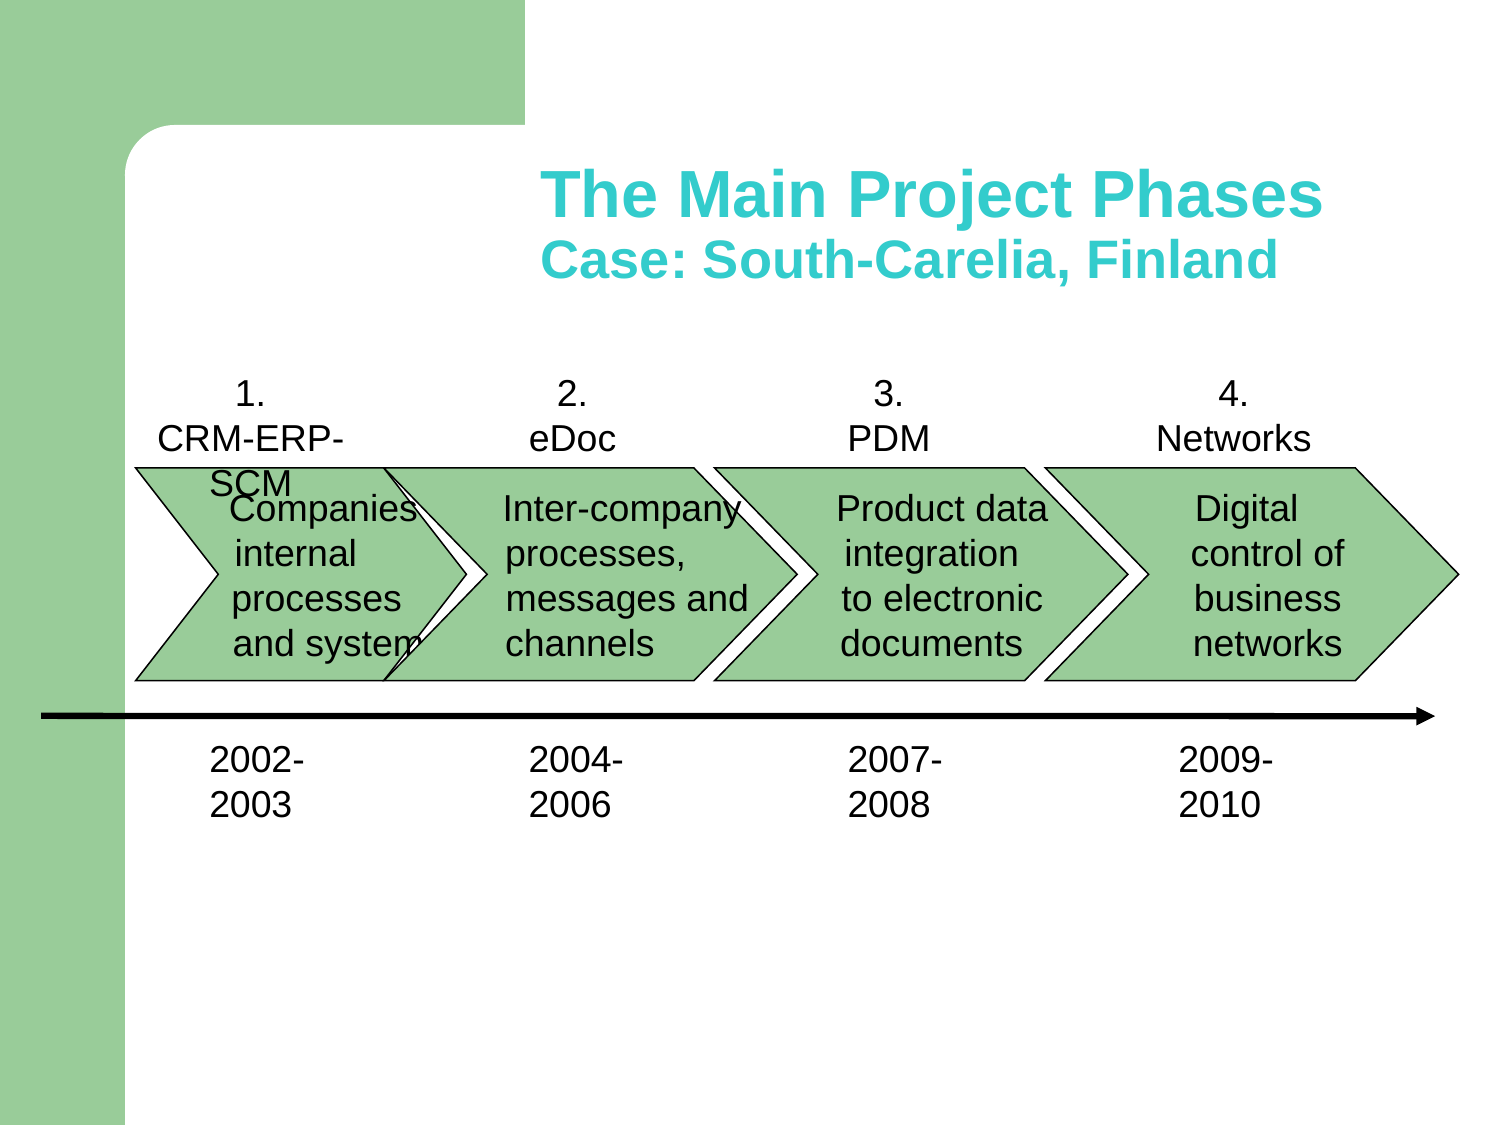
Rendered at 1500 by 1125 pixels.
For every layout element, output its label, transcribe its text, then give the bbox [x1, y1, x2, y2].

text_box Inter-company processes, messages and channels [383, 467, 798, 681]
text_box Companies’ internal processes and systems [135, 467, 467, 681]
text_box Digital control of business networks [1045, 467, 1459, 681]
text_box 2007-2008 [832, 727, 984, 834]
title The Main Project Phases Case: South-Carelia, Finland [525, 152, 1436, 299]
text_box 2. eDoc [514, 361, 632, 468]
text_box 2004-2006 [513, 727, 653, 834]
text_box 1. CRM-ERP-SCM [135, 361, 366, 513]
text_box Product data integration to electronic documents [714, 467, 1128, 681]
text_box 3. PDM [832, 361, 946, 468]
text_box 2009-2010 [1163, 727, 1314, 834]
text_box 2002- 2003 [194, 727, 361, 834]
text_box 4. Networks [1141, 361, 1327, 468]
